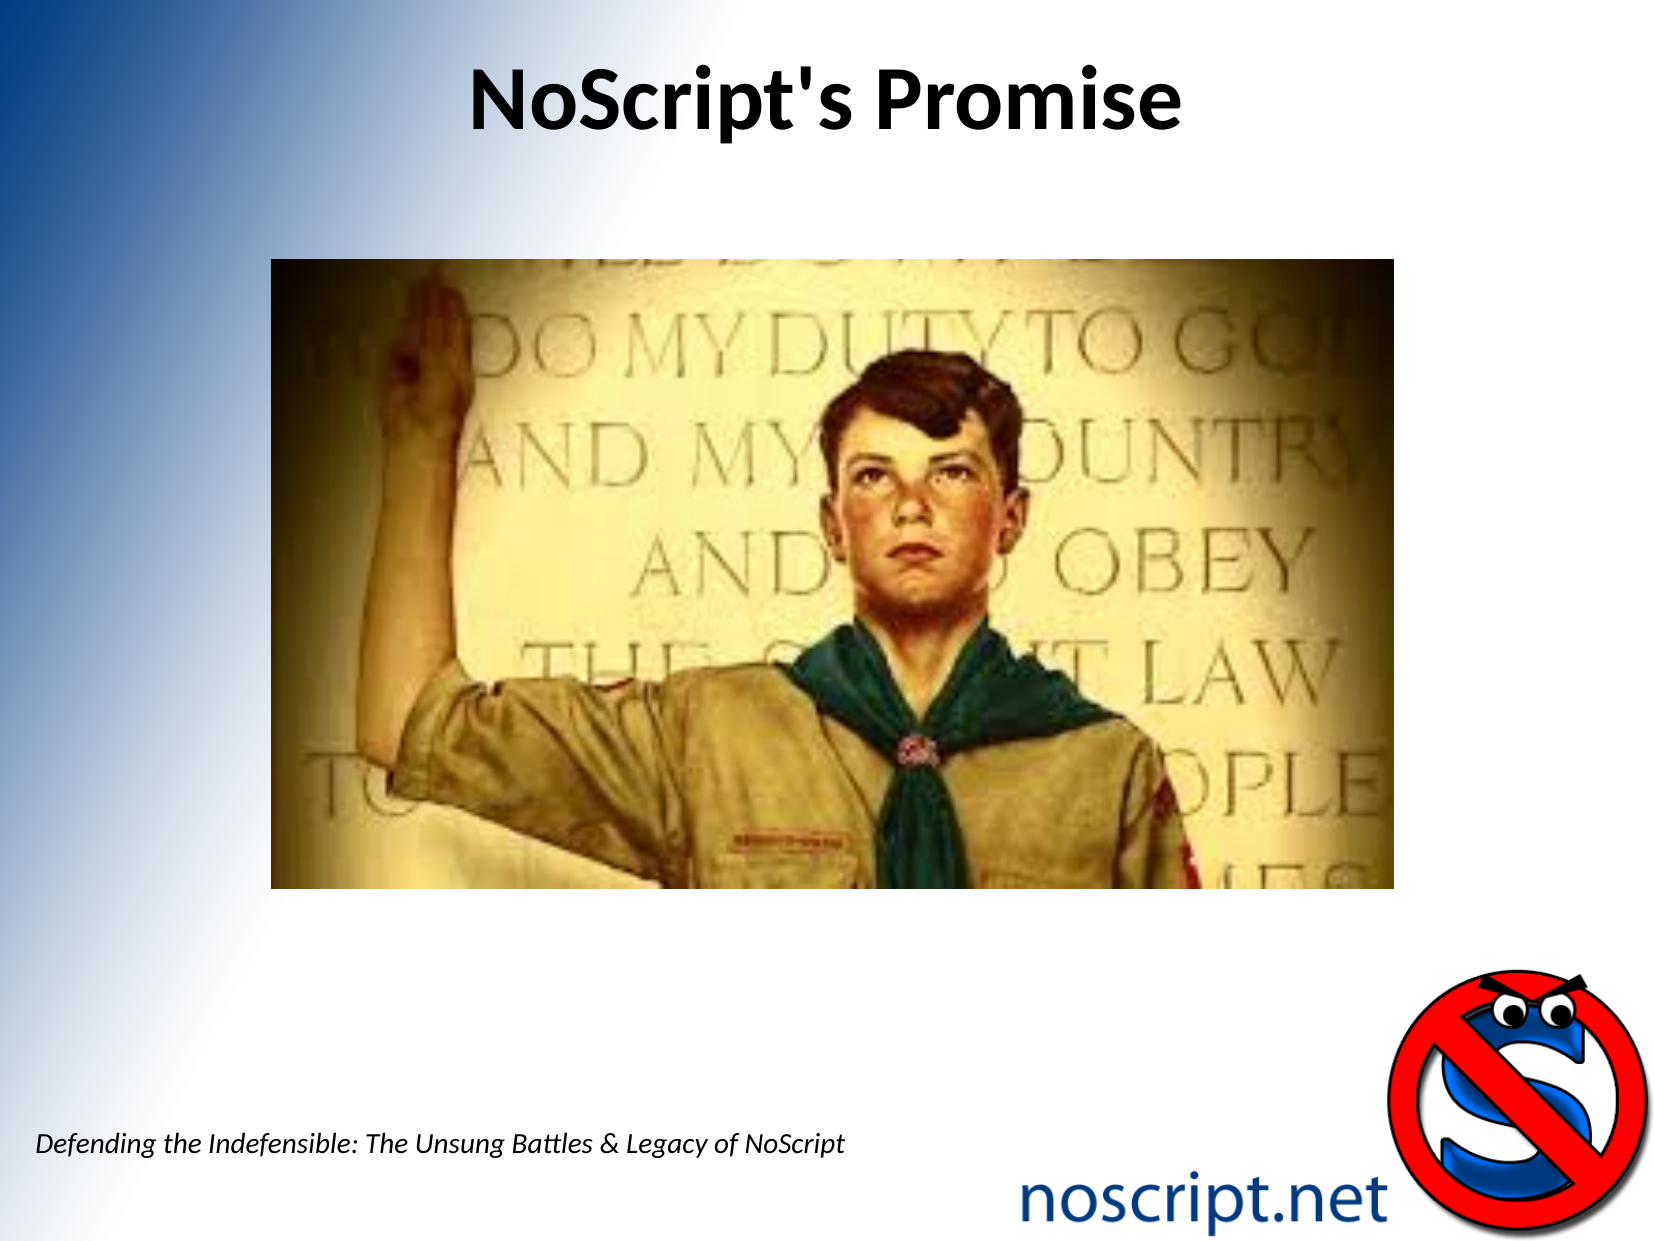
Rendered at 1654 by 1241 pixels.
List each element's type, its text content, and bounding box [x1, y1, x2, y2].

title NoScript's Promise [82, 40, 1571, 265]
picture [0, 0, 1654, 1241]
